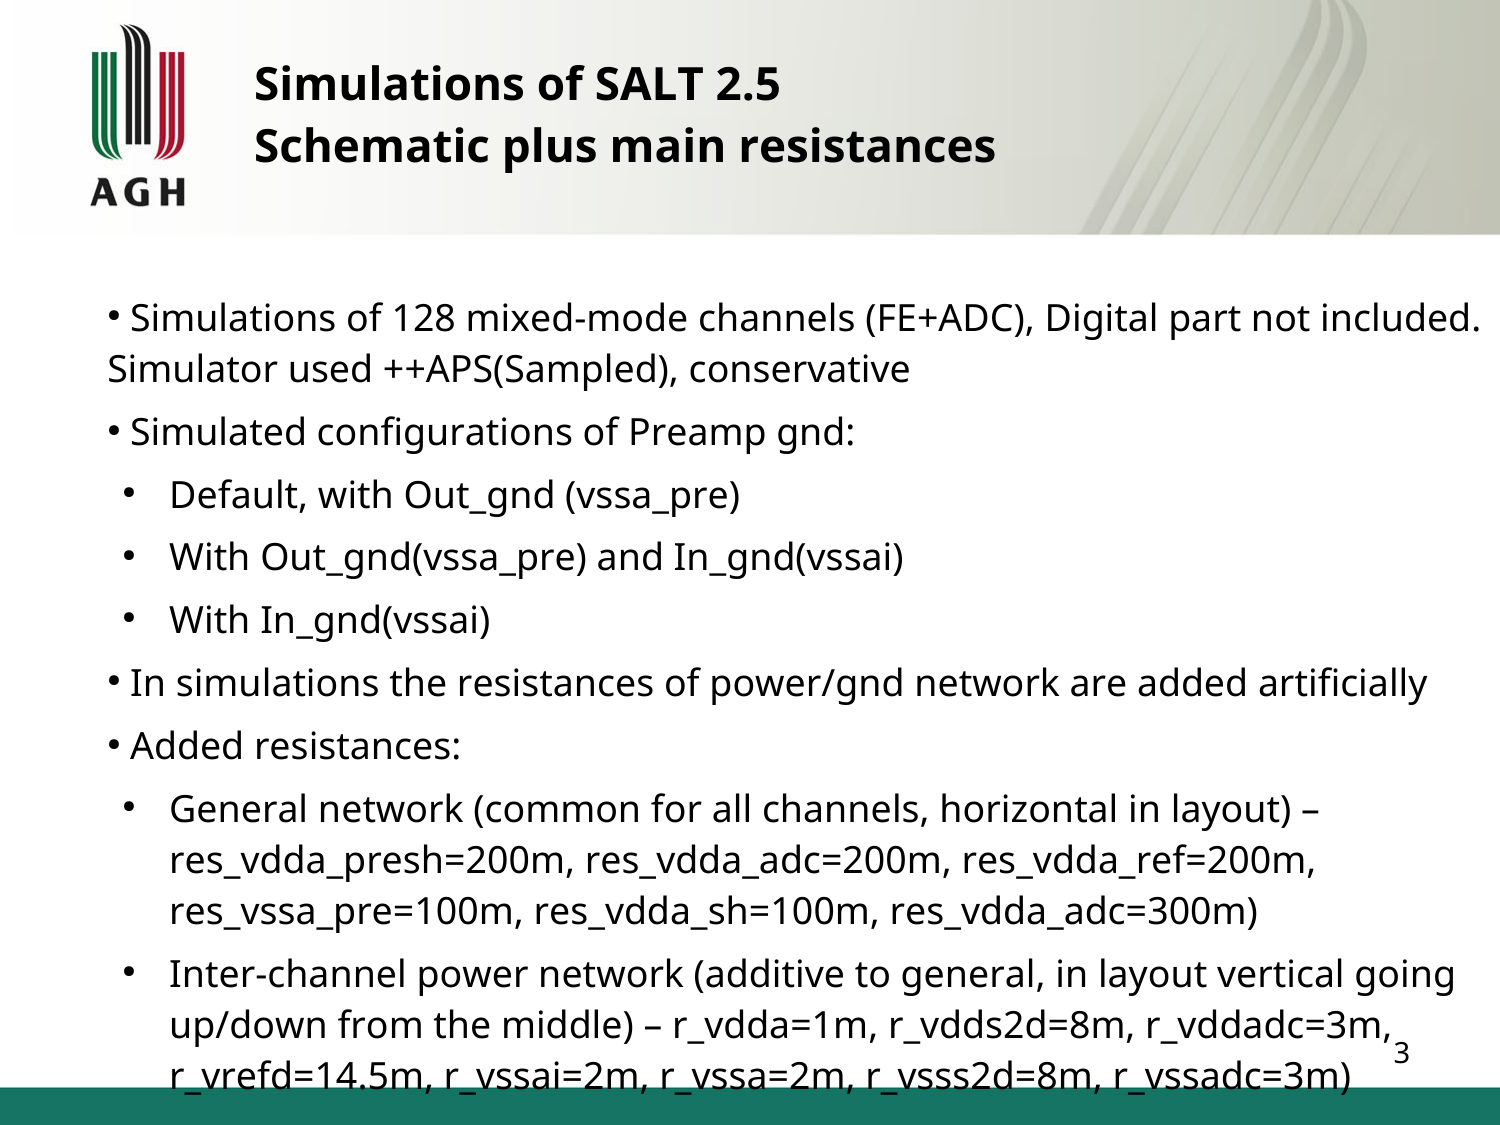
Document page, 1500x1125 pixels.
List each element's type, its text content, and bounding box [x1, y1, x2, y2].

picture [0, 0, 1500, 1125]
list Simulations of 128 mixed-mode channels (FE+ADC), Digital part not included. Simulator used ++APS(Sampled), conservative Simulated configurations of Preamp gnd: Default, with Out_gnd (vssa_pre) With Out_gnd(vssa_pre) and In_gnd(vssai) With In_gnd(vssai) In simulations the resistances of power/gnd network are added artificially Added resistances: General network (common for all channels, horizontal in layout) – res_vdda_presh=200m, res_vdda_adc=200m, res_vdda_ref=200m, res_vssa_pre=100m, res_vdda_sh=100m, res_vdda_adc=300m) Inter-channel power network (additive to general, in layout vertical going up/down from the middle) – r_vdda=1m, r_vdds2d=8m, r_vddadc=3m, r_vrefd=14.5m, r_vssai=2m, r_vssa=2m, r_vsss2d=8m, r_vssadc=3m) [47, 227, 1489, 1075]
title Simulations of SALT 2.5 Schematic plus main resistances [254, 36, 1426, 192]
